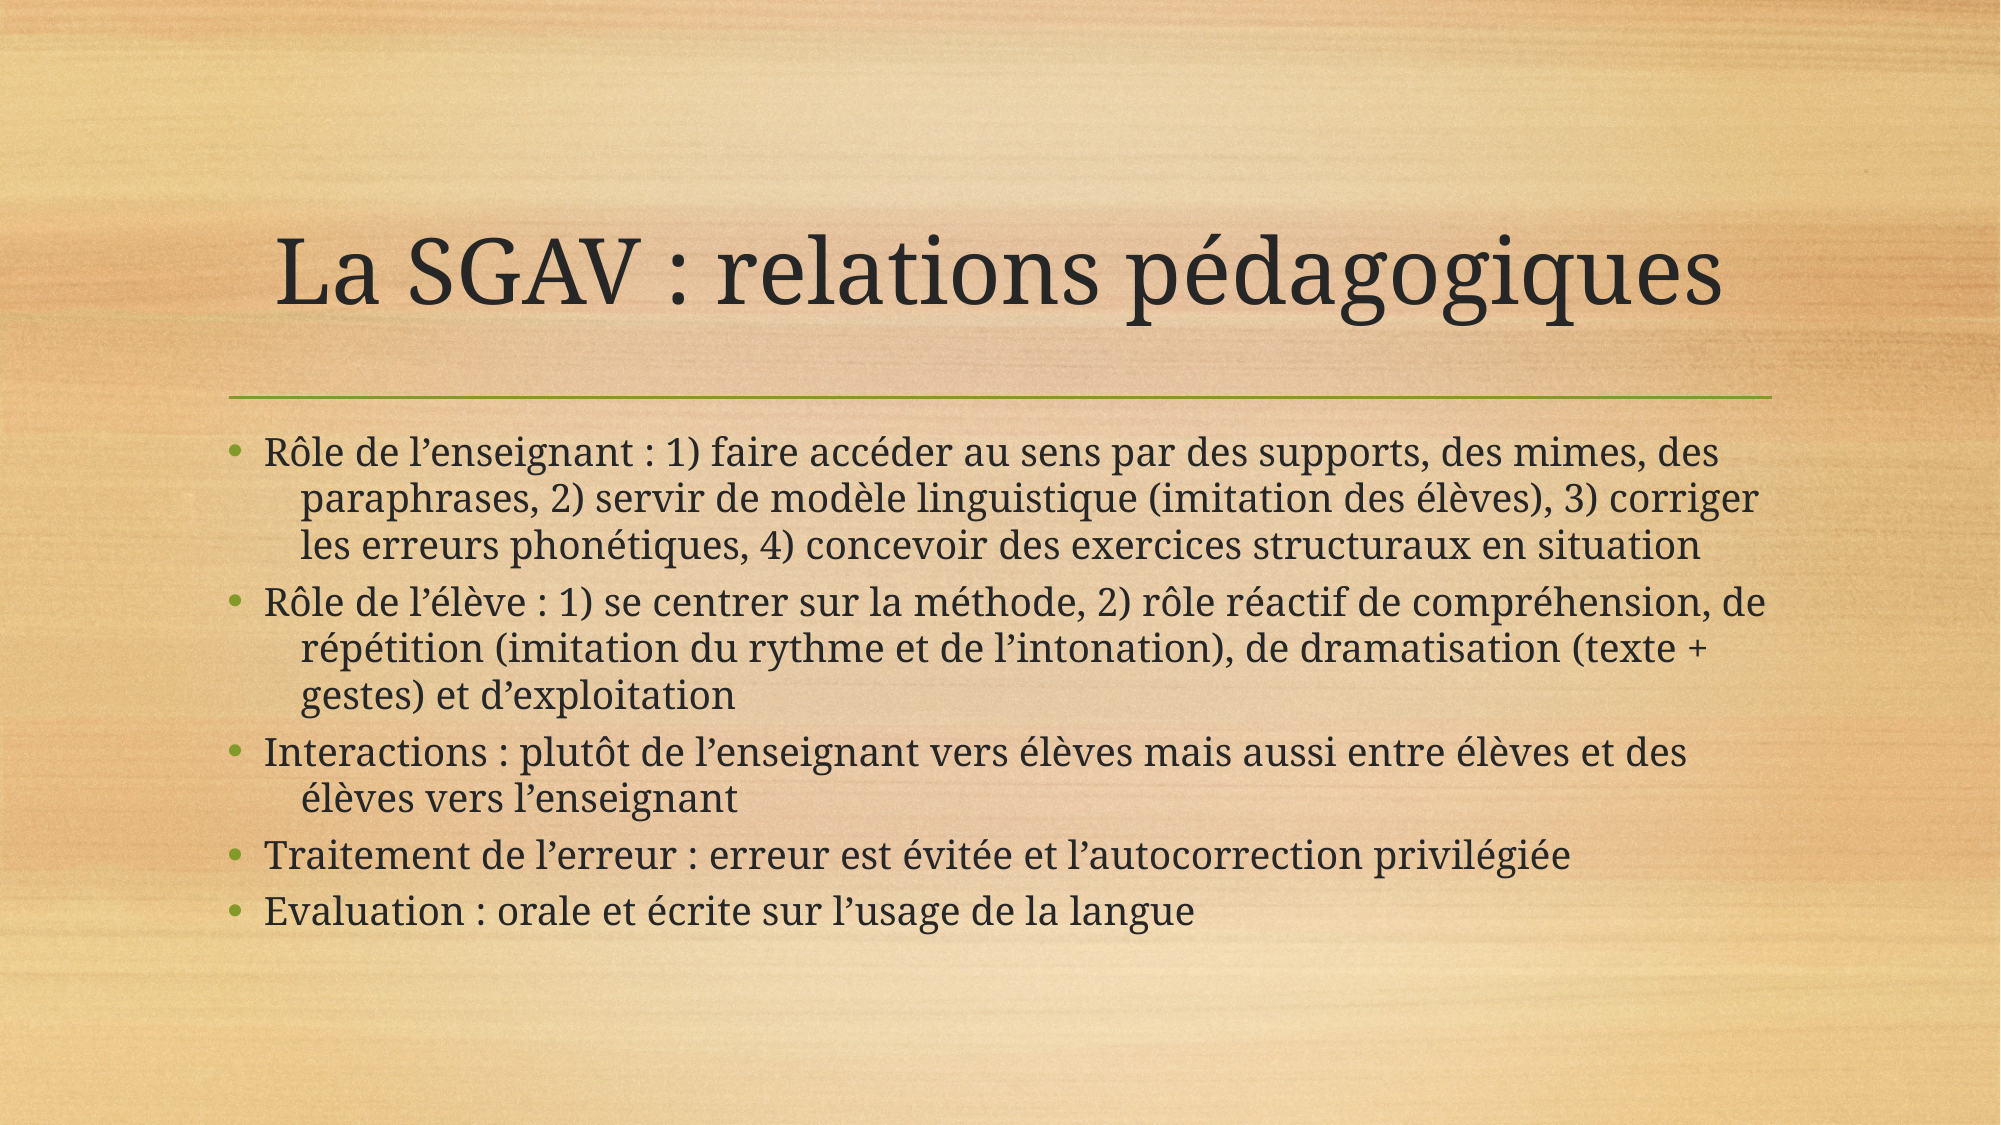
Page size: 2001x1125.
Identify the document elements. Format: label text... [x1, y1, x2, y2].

list Rôle de l’enseignant : 1) faire accéder au sens par des supports, des mimes, des paraphrases, 2) servir de modèle linguistique (imitation des élèves), 3) corriger les erreurs phonétiques, 4) concevoir des exercices structuraux en situation Rôle de l’élève : 1) se centrer sur la méthode, 2) rôle réactif de compréhension, de répétition (imitation du rythme et de l’intonation), de dramatisation (texte + gestes) et d’exploitation Interactions : plutôt de l’enseignant vers élèves mais aussi entre élèves et des élèves vers l’enseignant Traitement de l’erreur : erreur est évitée et l’autocorrection privilégiée Evaluation : orale et écrite sur l’usage de la langue [212, 419, 1788, 964]
title La SGAV : relations pédagogiques [212, 161, 1788, 376]
